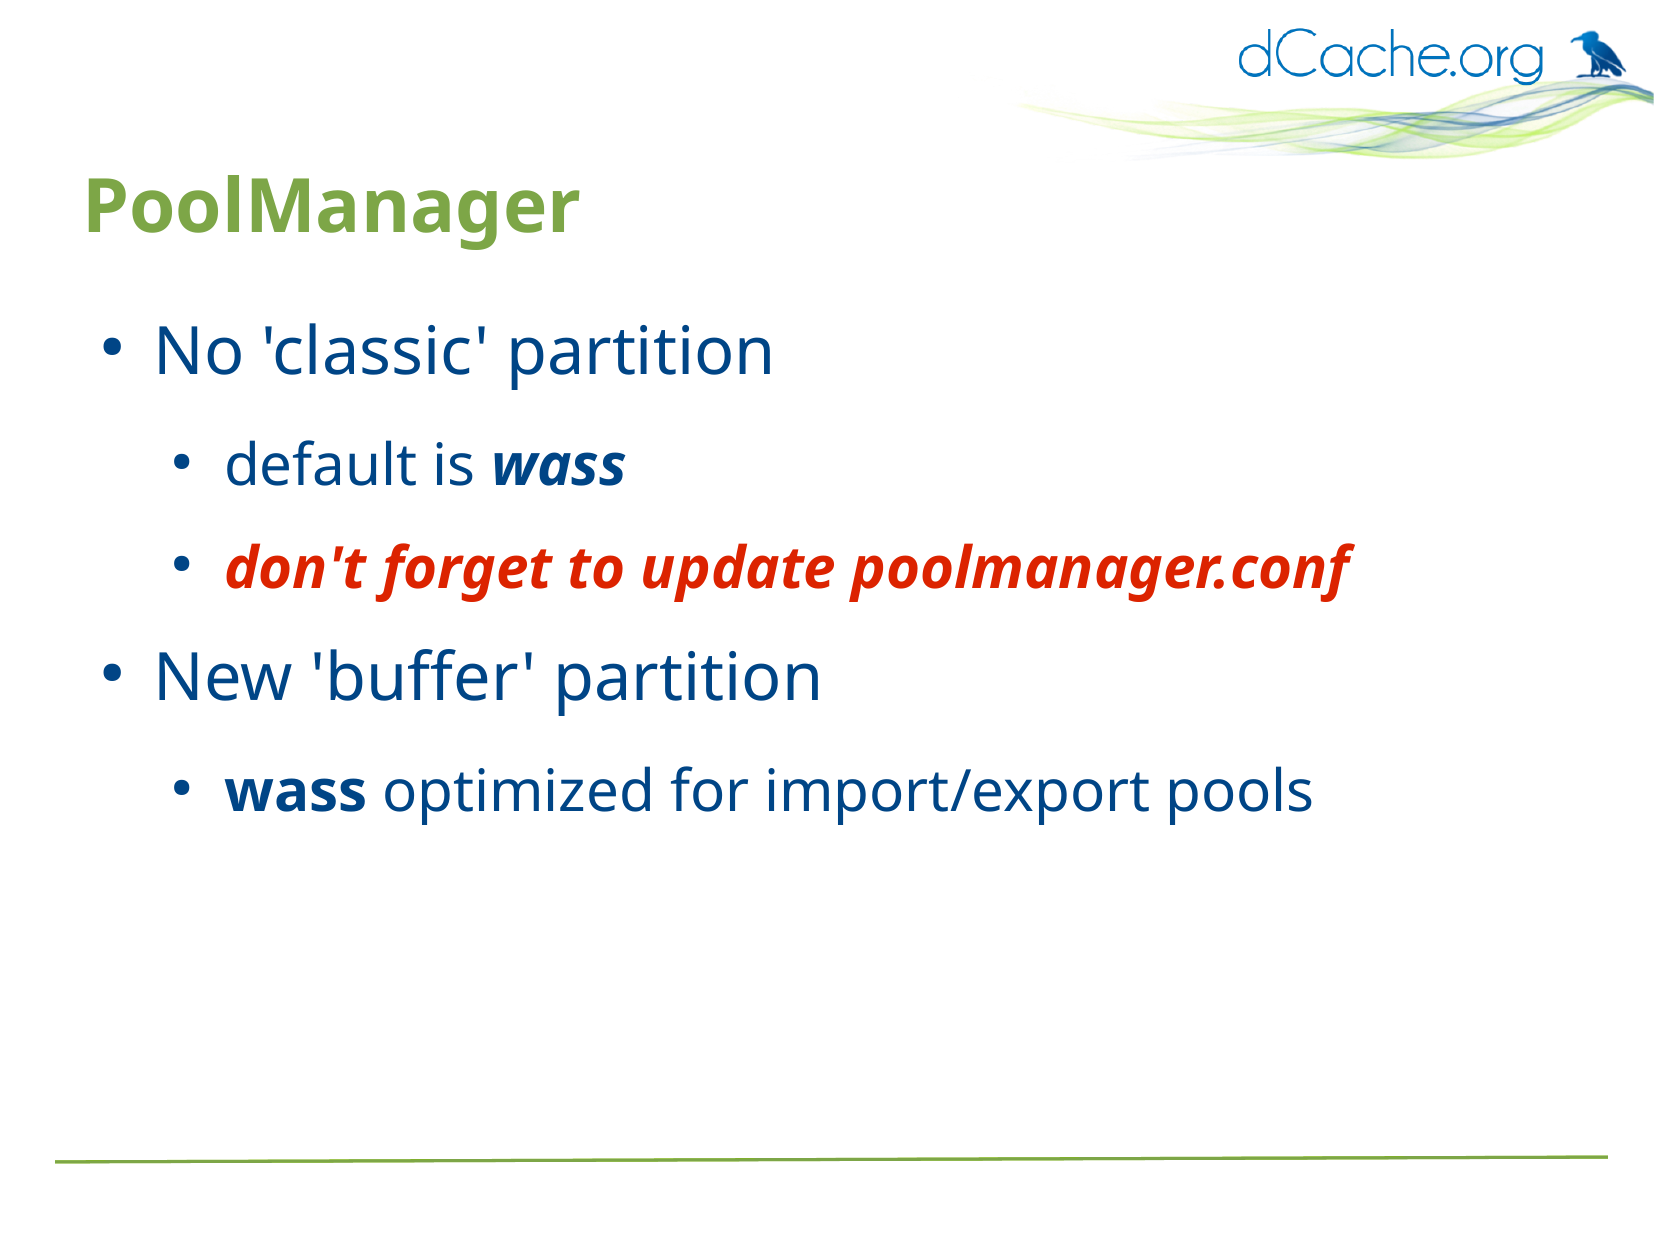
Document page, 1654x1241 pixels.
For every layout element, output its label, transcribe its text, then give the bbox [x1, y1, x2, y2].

list No 'classic' partition default is wass don't forget to update poolmanager.conf New 'buffer' partition wass optimized for import/export pools [82, 302, 1571, 1023]
title PoolManager [82, 155, 1605, 252]
picture [956, 16, 1654, 169]
